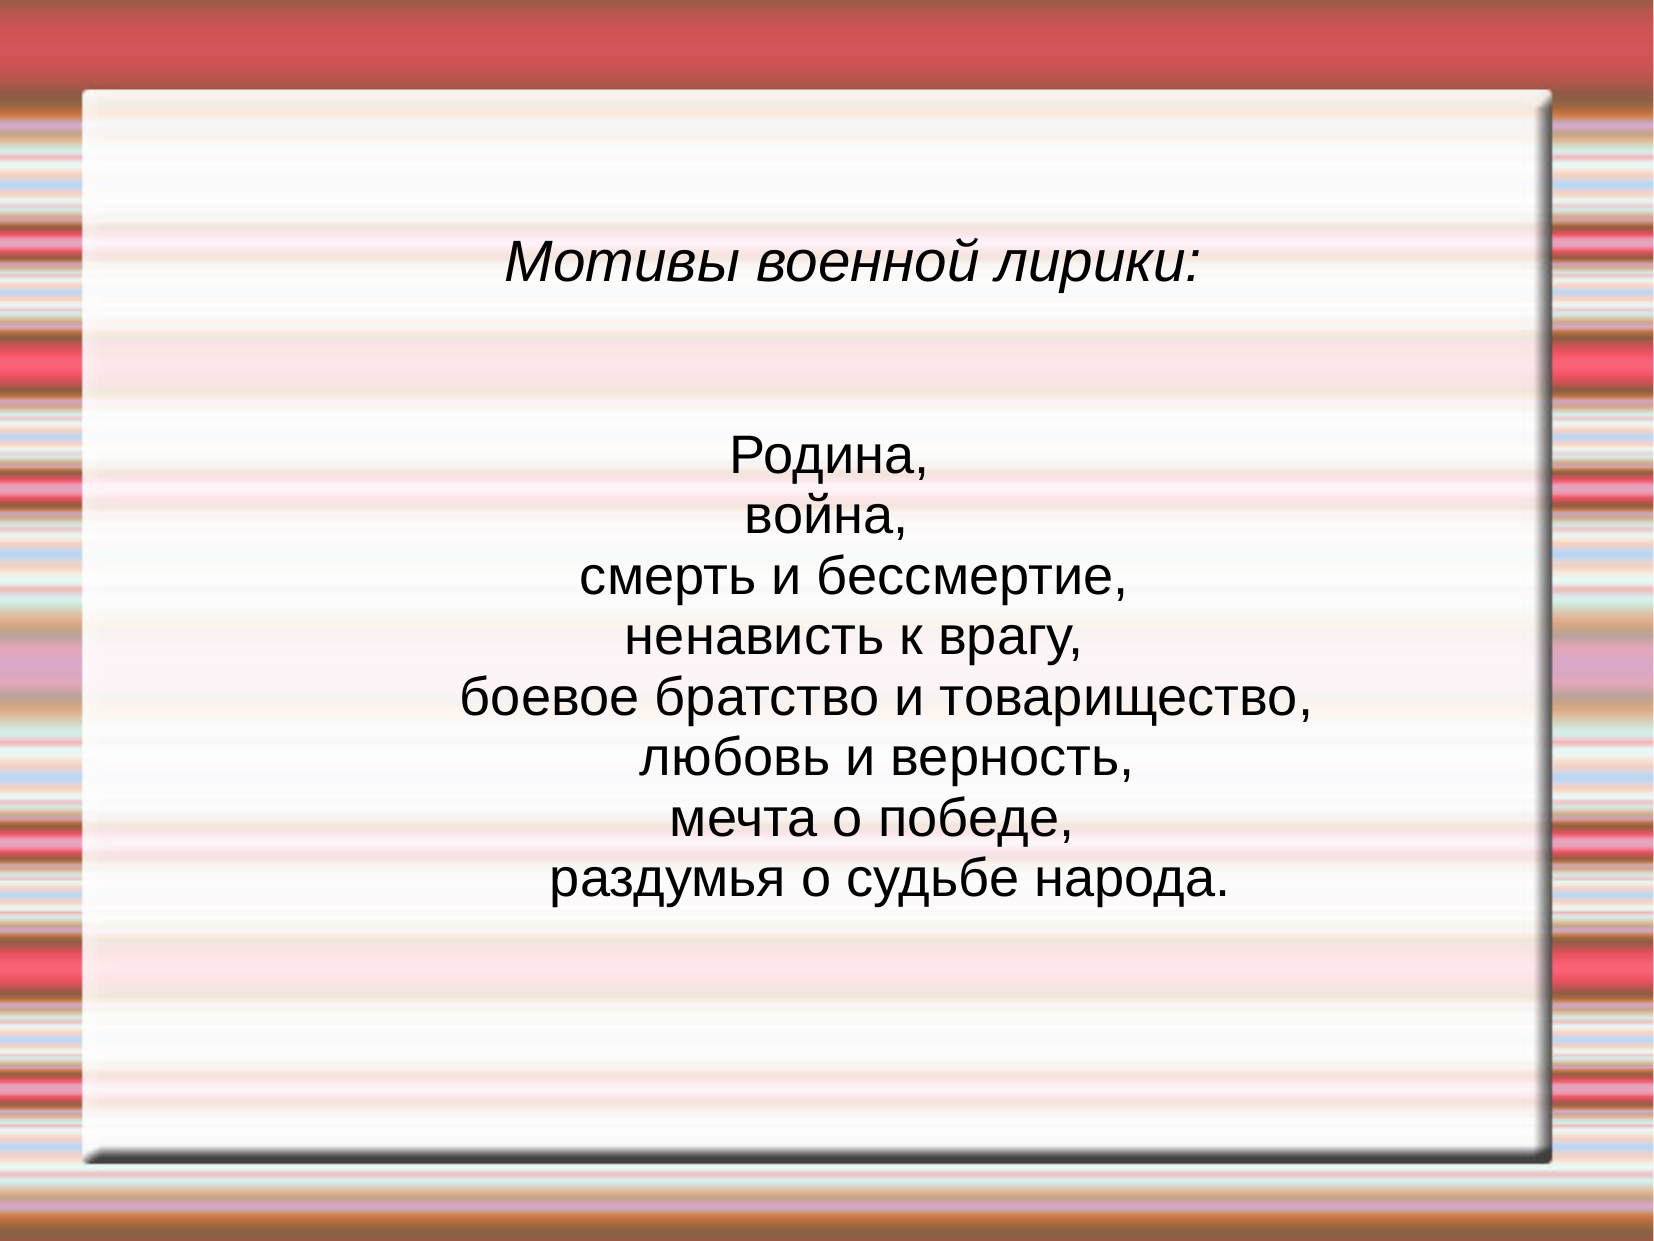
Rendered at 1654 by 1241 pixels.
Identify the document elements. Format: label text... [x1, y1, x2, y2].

text_box Мотивы военной лирики: Родина, война, смерть и бессмертие, ненависть к врагу, боевое братство и товарищество, любовь и верность, мечта о победе, раздумья о судьбе народа. [295, 114, 1516, 1132]
picture [0, 0, 1654, 1241]
